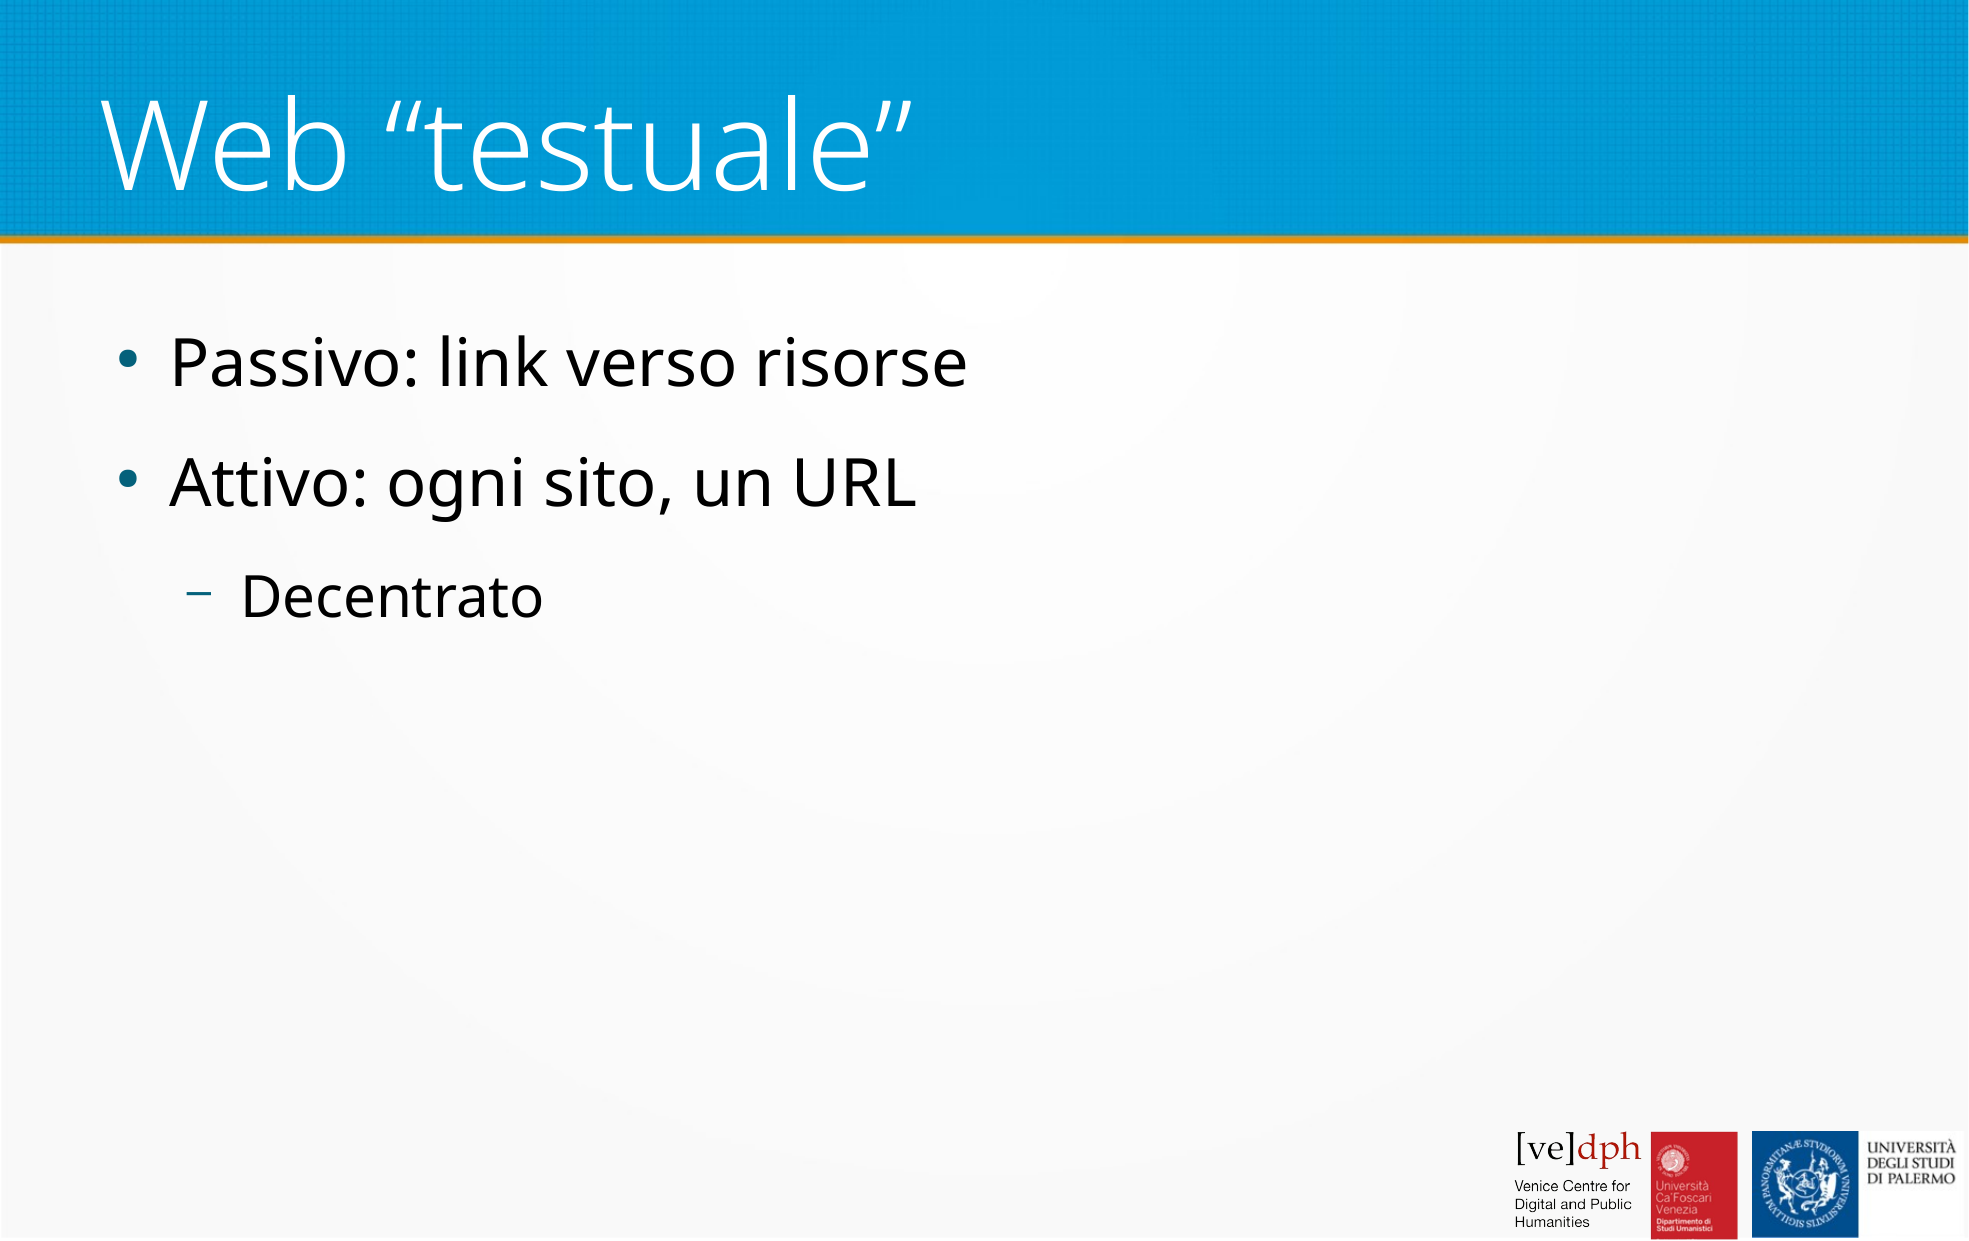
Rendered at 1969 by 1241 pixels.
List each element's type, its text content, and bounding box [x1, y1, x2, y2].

picture [0, 233, 1969, 1241]
list Passivo: link verso risorse Attivo: ogni sito, un URL Decentrato [98, 315, 1861, 1081]
title Web “testuale” [98, 19, 1870, 227]
